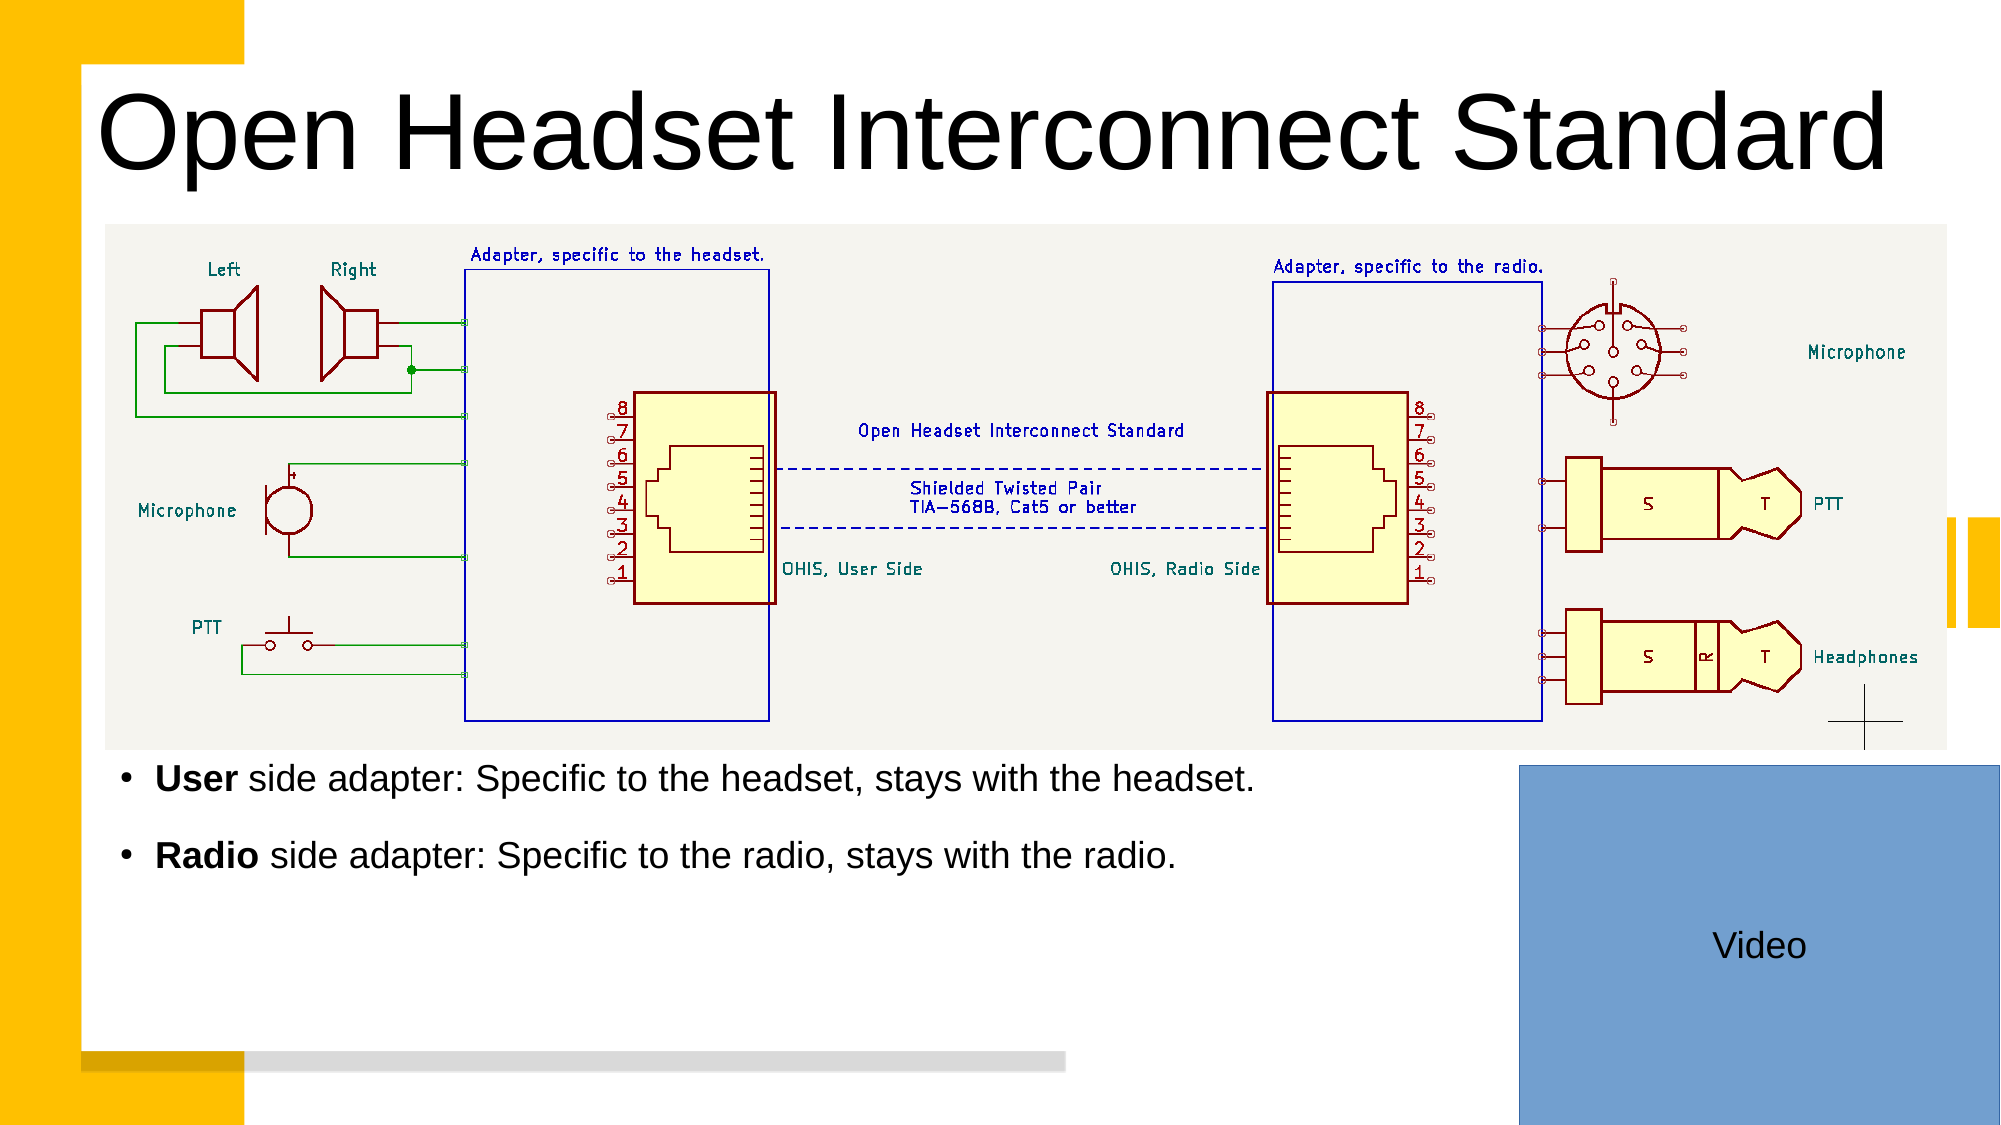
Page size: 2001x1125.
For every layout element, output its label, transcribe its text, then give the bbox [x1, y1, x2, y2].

text_box Video [1519, 765, 2000, 1125]
text_box User side adapter: Specific to the headset, stays with the headset. Radio side adapter: Specific to the radio, stays with the radio. [105, 750, 1501, 962]
text_box [0, 0, 2000, 1125]
text_box Open Headset Interconnect Standard [81, 64, 1921, 201]
picture [105, 224, 1947, 751]
